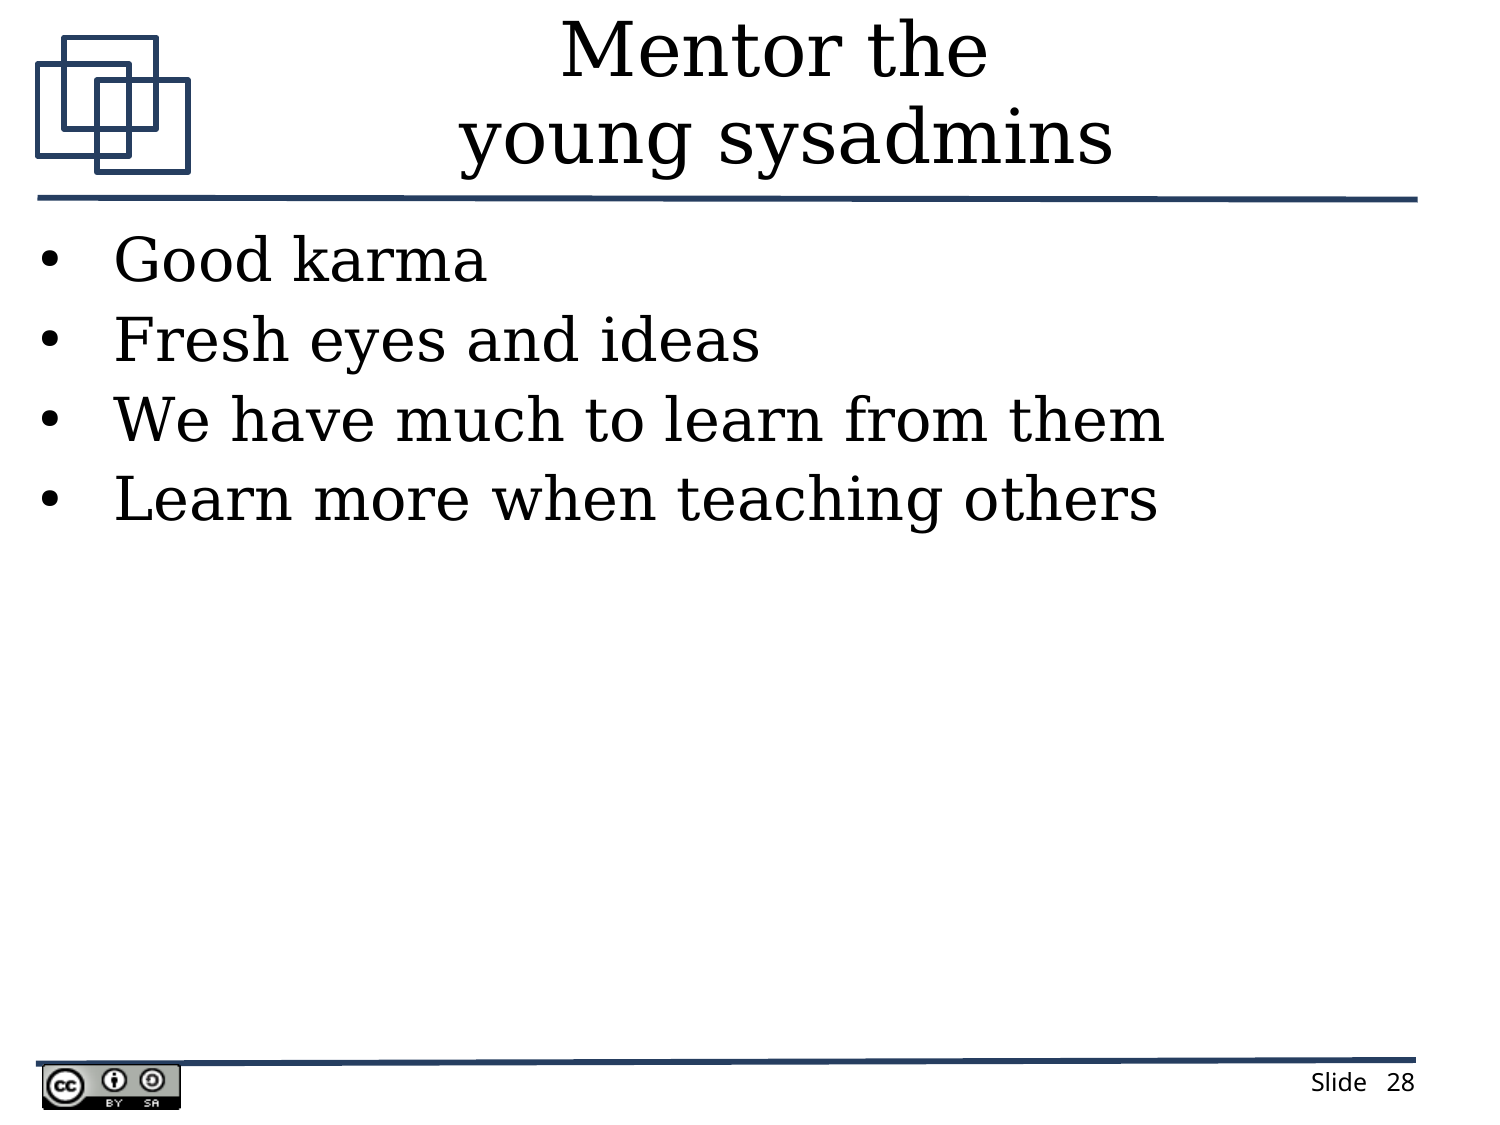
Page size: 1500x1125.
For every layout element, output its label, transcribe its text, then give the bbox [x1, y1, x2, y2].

picture [42, 1064, 181, 1110]
title Mentor the young sysadmins [150, 0, 1425, 188]
list Good karma Fresh eyes and ideas We have much to learn from them Learn more when teaching others [37, 224, 1425, 968]
